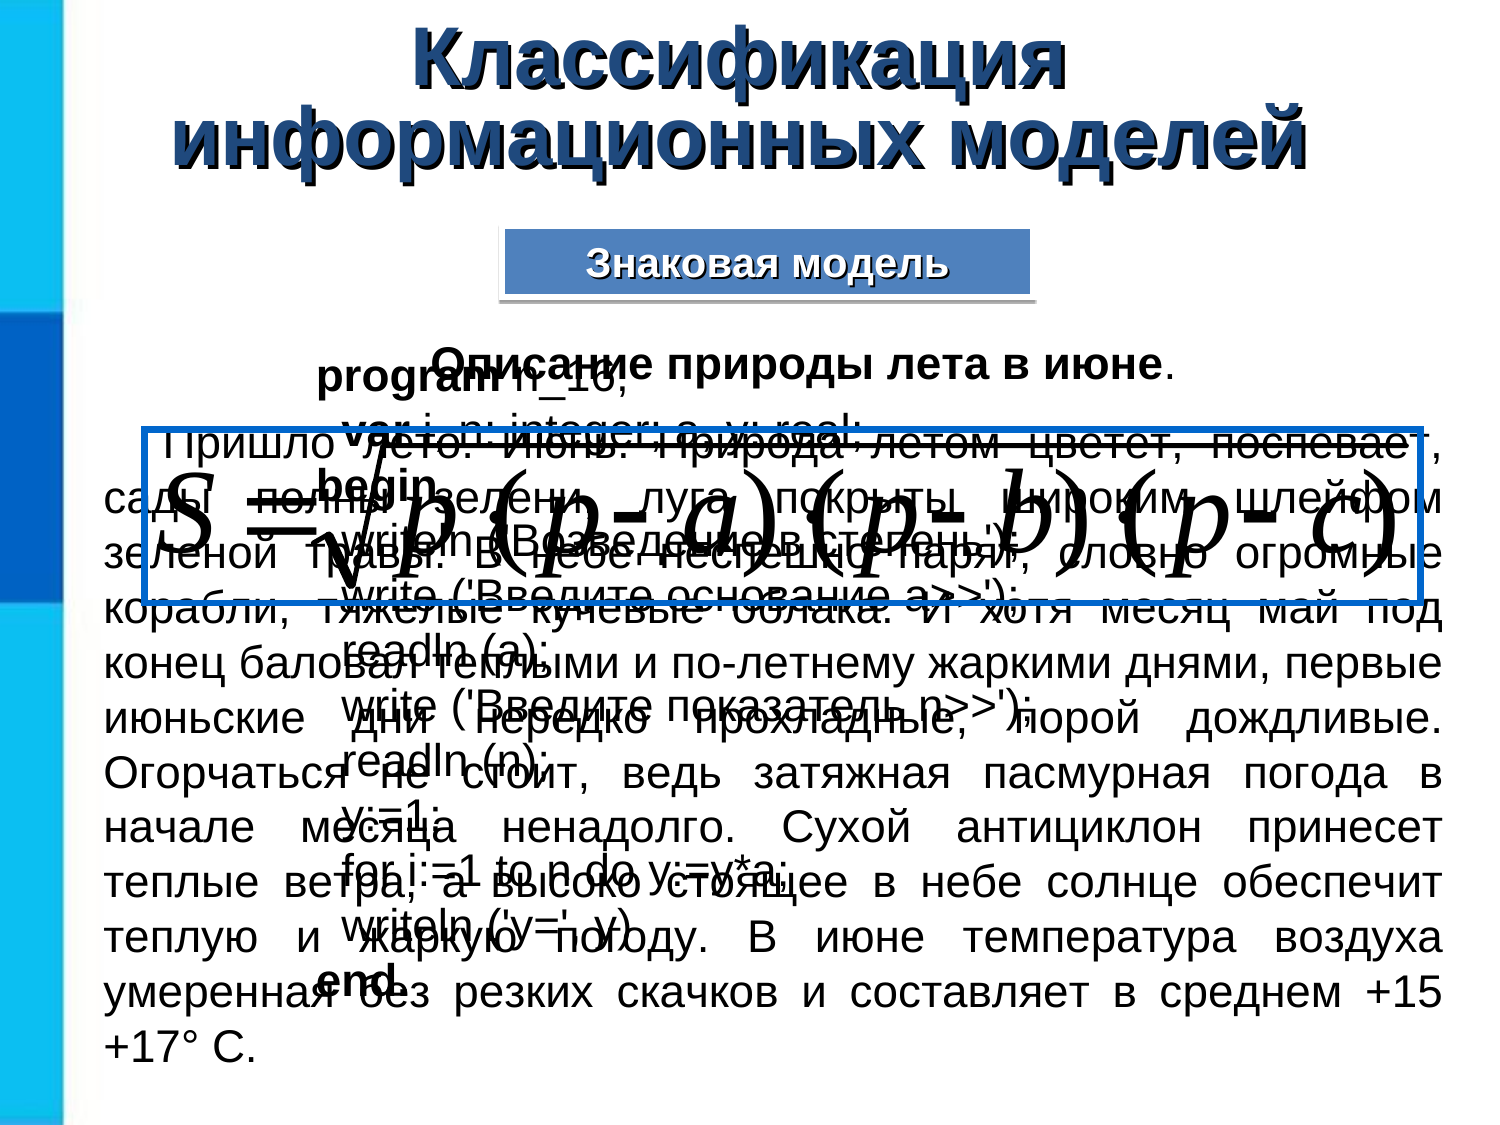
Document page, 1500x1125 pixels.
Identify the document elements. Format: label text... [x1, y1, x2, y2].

text_box program n_16; var i, n: integer; a, y: real; begin writeln ('Возведение в степень'); write ('Введите основание a>>'); readln (a); write ('Введите показатель n>>'); readln (n); y:=1; for i:=1 to n do y:=y*a; writeln ('y=', y) end. [301, 606, 1247, 1014]
chart [147, 432, 1418, 601]
text_box Знаковая модель [501, 225, 1034, 297]
picture [0, 0, 1500, 1125]
text_box program n_16; var i, n: integer; a, y: real; begin writeln ('Возведение в степень'); write ('Введите основание a>>'); readln (a); write ('Введите показатель n>>'); readln (n); y:=1; for i:=1 to n do y:=y*a; writeln ('y=', y) end. [301, 337, 1247, 426]
text_box Классификация информационных моделей [53, 30, 1426, 173]
text_box Описание природы лета в июне. Пришло лето. Июнь. Природа летом цветет, поспевает, сады полны зелени, луга покрыты широким шлейфом зеленой травы. В небе неспешно парят, словно огромные корабли, тяжелые кучевые облака. И хотя месяц май под конец баловал теплыми и по-летнему жаркими днями, первые июньские дни нередко прохладные, порой дождливые. Огорчаться не стоит, ведь затяжная пасмурная погода в начале месяца ненадолго. Сухой антициклон принесет теплые ветра, а высоко стоящее в небе солнце обеспечит теплую и жаркую погоду. В июне температура воздуха умеренная без резких скачков и составляет в среднем +15 +17° C. [88, 326, 1459, 1080]
